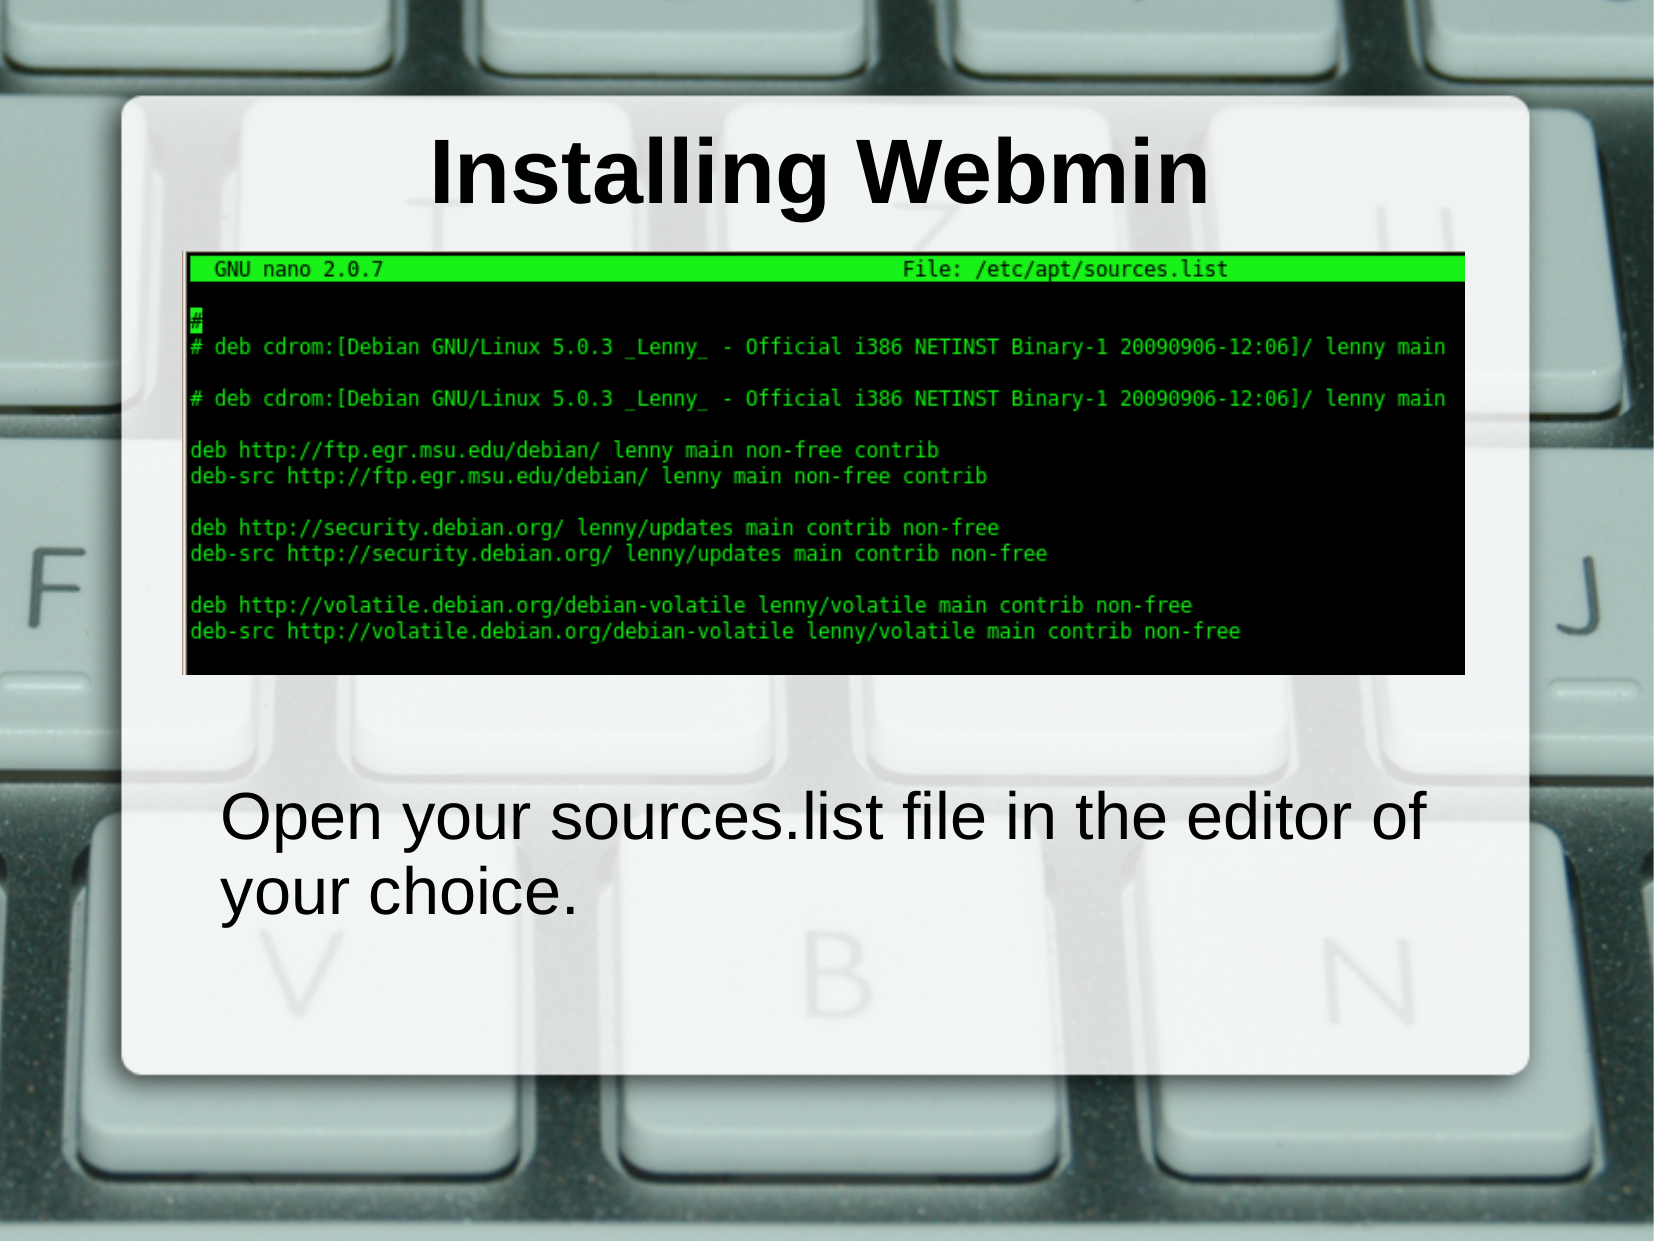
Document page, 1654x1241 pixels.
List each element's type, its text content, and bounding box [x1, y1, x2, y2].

title Installing Webmin [135, 112, 1506, 231]
list Open your sources.list file in the editor of your choice. [150, 675, 1507, 1055]
picture [0, 0, 1654, 1241]
